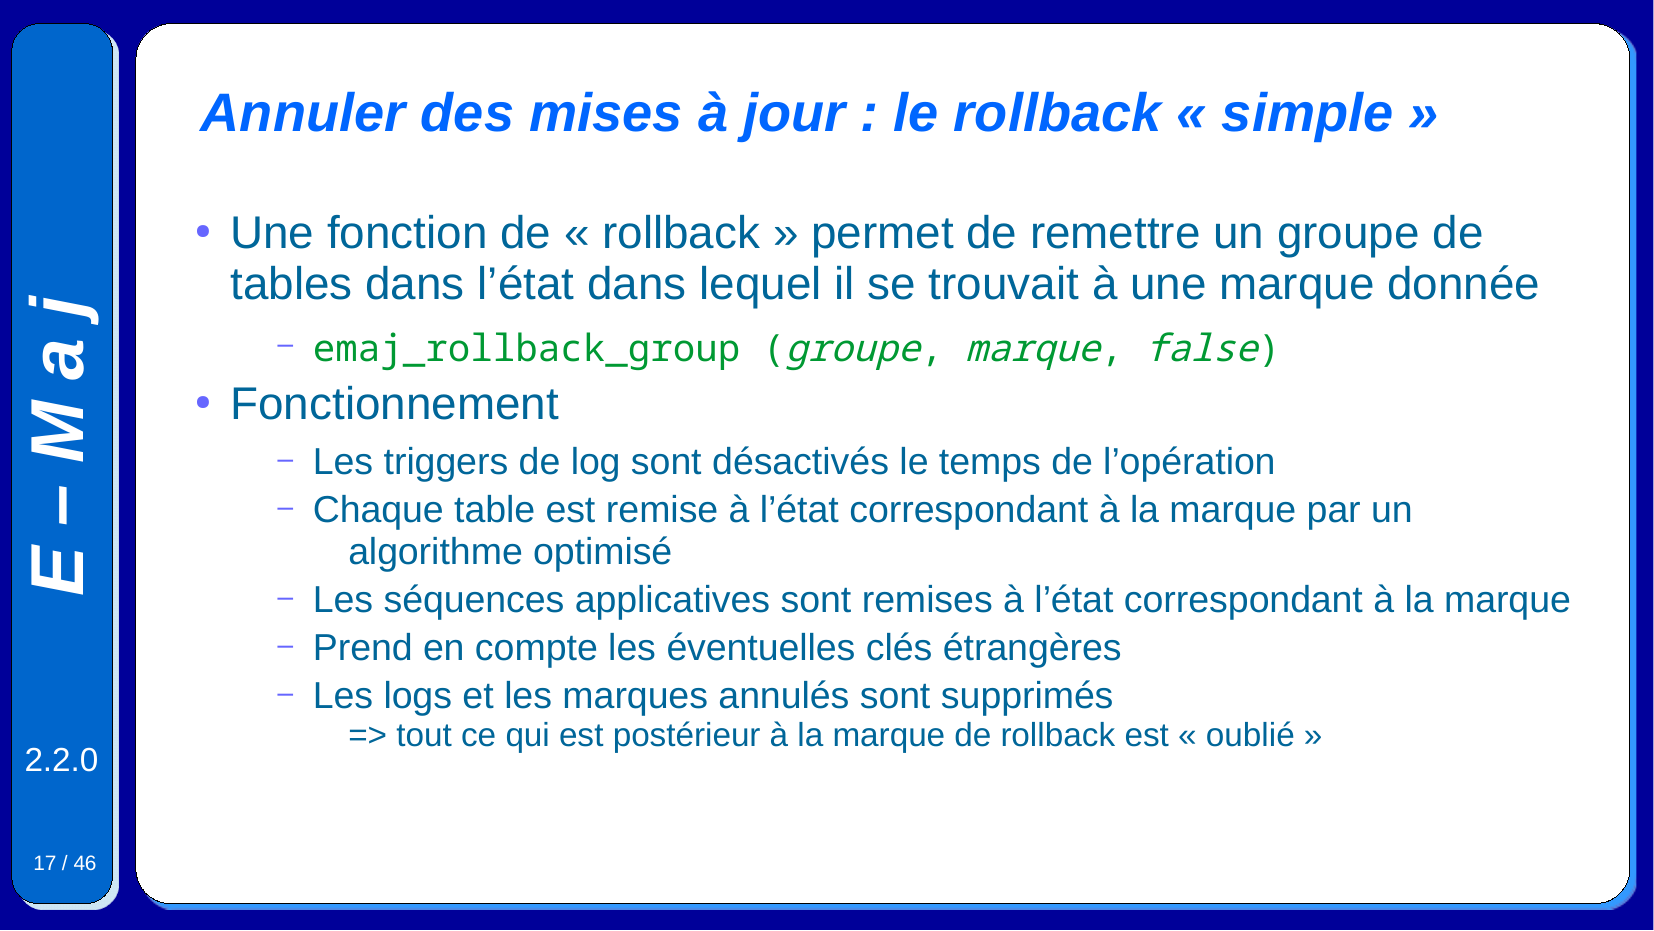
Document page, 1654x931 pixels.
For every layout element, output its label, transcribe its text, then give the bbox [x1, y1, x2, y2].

title Annuler des mises à jour : le rollback « simple » [200, 34, 1575, 191]
list Une fonction de « rollback » permet de remettre un groupe de tables dans l’état dans lequel il se trouvait à une marque donnée emaj_rollback_group (groupe, marque, false) Fonctionnement Les triggers de log sont désactivés le temps de l’opération Chaque table est remise à l’état correspondant à la marque par un algorithme optimisé Les séquences applicatives sont remises à l’état correspondant à la marque Prend en compte les éventuelles clés étrangères Les logs et les marques annulés sont supprimés => tout ce qui est postérieur à la marque de rollback est « oublié » [177, 206, 1587, 827]
